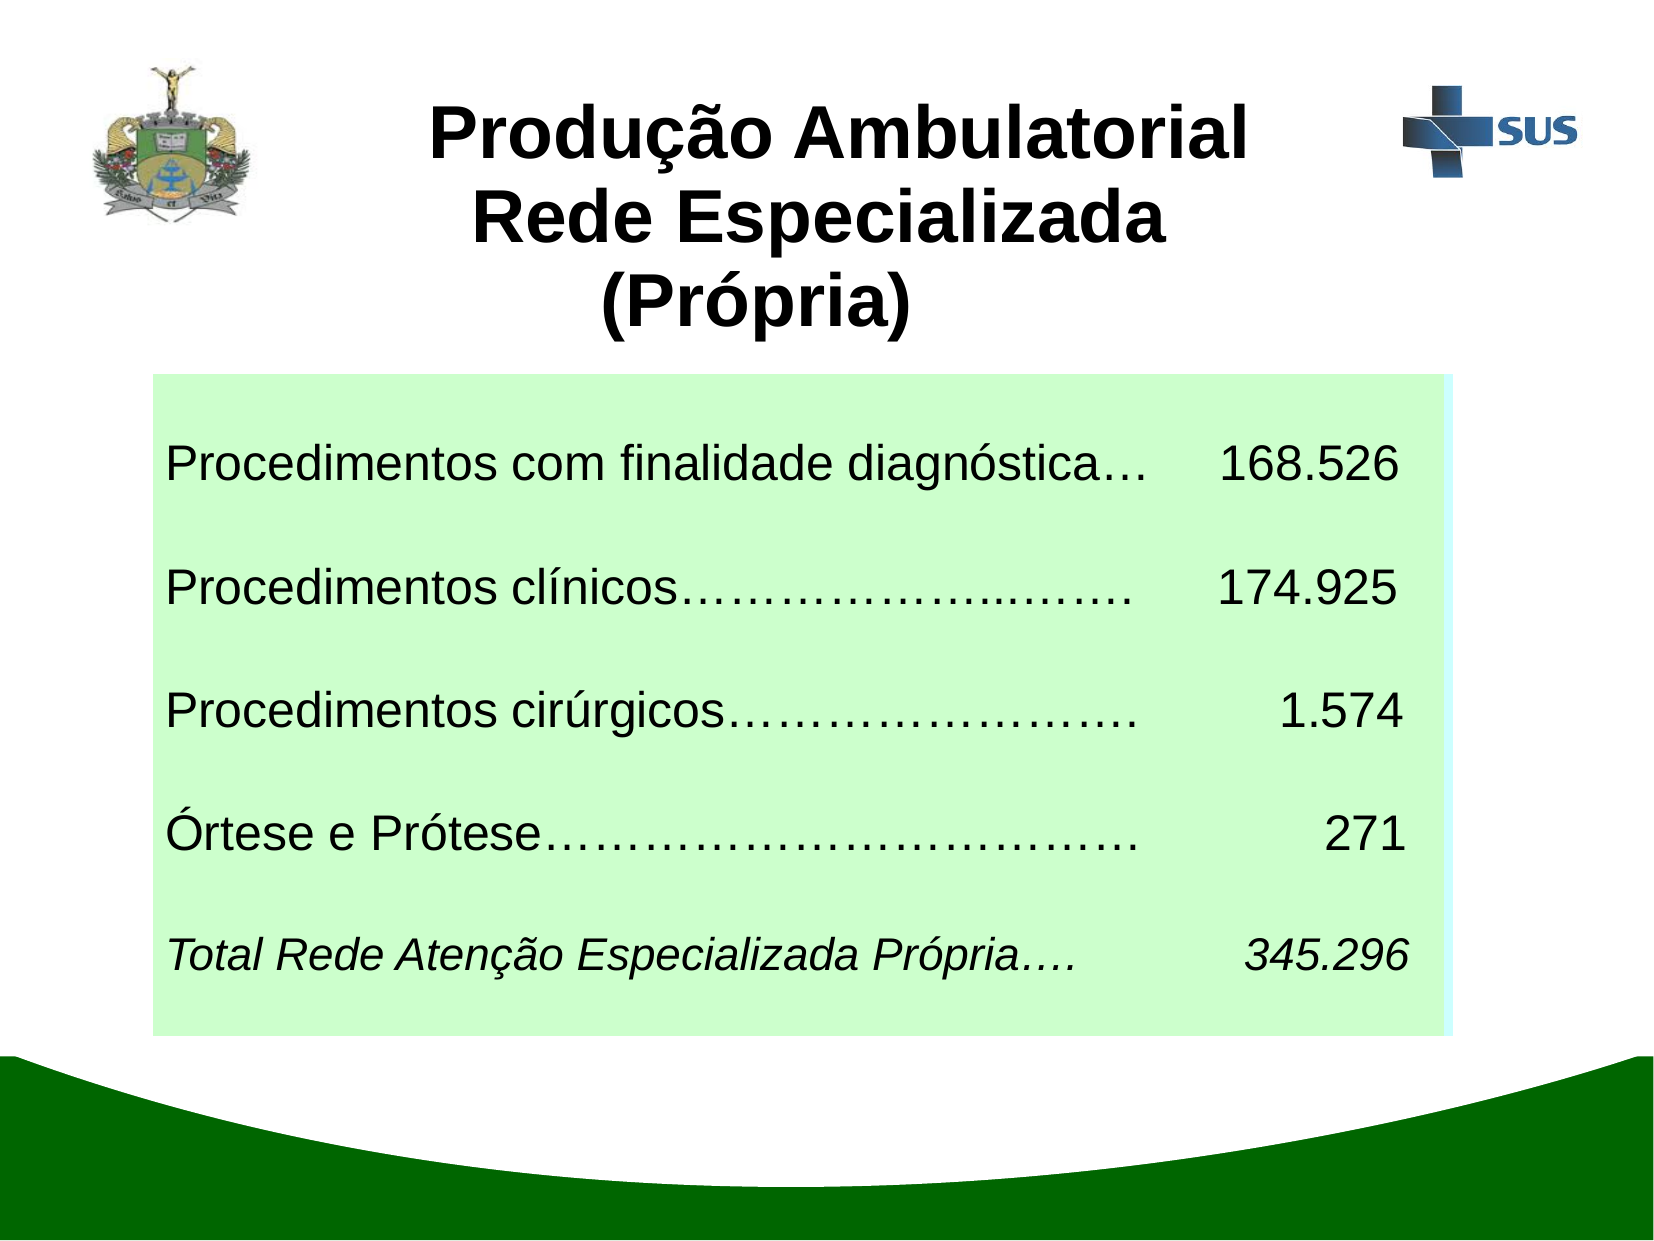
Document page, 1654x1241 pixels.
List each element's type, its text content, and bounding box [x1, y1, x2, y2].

text_box Produção Ambulatorial Rede Especializada (Própria) [260, 82, 1371, 374]
text_box [11, 159, 780, 980]
table_header Procedimentos com finalidade diagnóstica… 168.526 Procedimentos clínicos………………...……. 174.925 Procedimentos cirúrgicos……………………. 1.574 Órtese e Prótese……………………………… 271 Total Rede Atenção Especializada Própria…. 345.296 [153, 374, 1444, 980]
picture [1402, 85, 1583, 178]
text_box [0, 1050, 1654, 1241]
table_cell [1444, 980, 1453, 1036]
table_cell [153, 980, 1444, 1036]
table_header [1444, 374, 1453, 980]
picture [82, 58, 260, 237]
